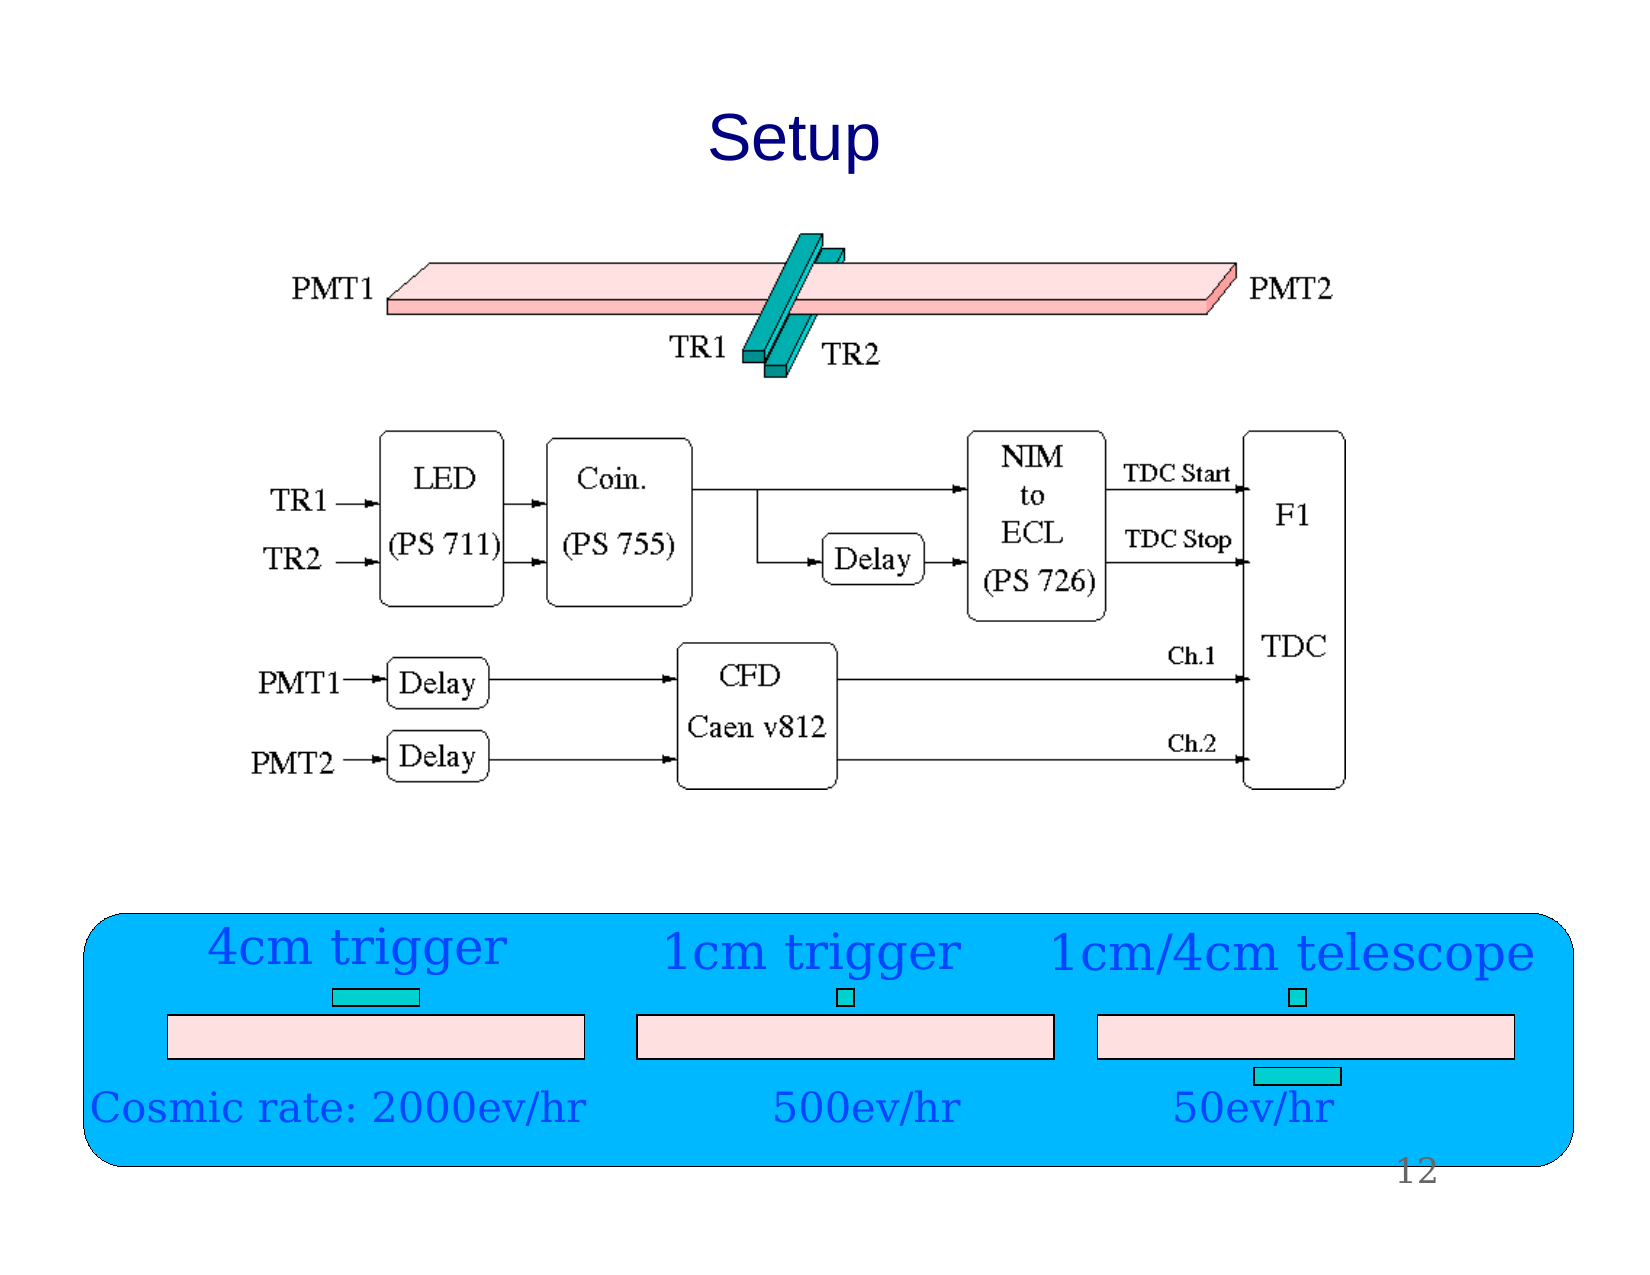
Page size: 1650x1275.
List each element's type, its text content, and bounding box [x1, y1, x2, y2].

text_box Cosmic rate: 2000ev/hr 500ev/hr 50ev/hr [89, 1083, 1551, 1138]
picture [1254, 1068, 1341, 1083]
picture [249, 232, 1346, 790]
picture [637, 1015, 1054, 1059]
picture [168, 1015, 584, 1059]
text_box 4cm trigger [206, 917, 508, 976]
text_box 1cm/4cm telescope [1048, 923, 1537, 983]
picture [1098, 1015, 1514, 1059]
text_box <number> [1394, 1151, 1592, 1192]
text_box Setup [707, 99, 882, 177]
text_box [83, 913, 1574, 1167]
text_box 1cm trigger [661, 922, 963, 982]
picture [837, 989, 854, 1006]
picture [1289, 989, 1306, 1006]
picture [333, 989, 419, 1006]
